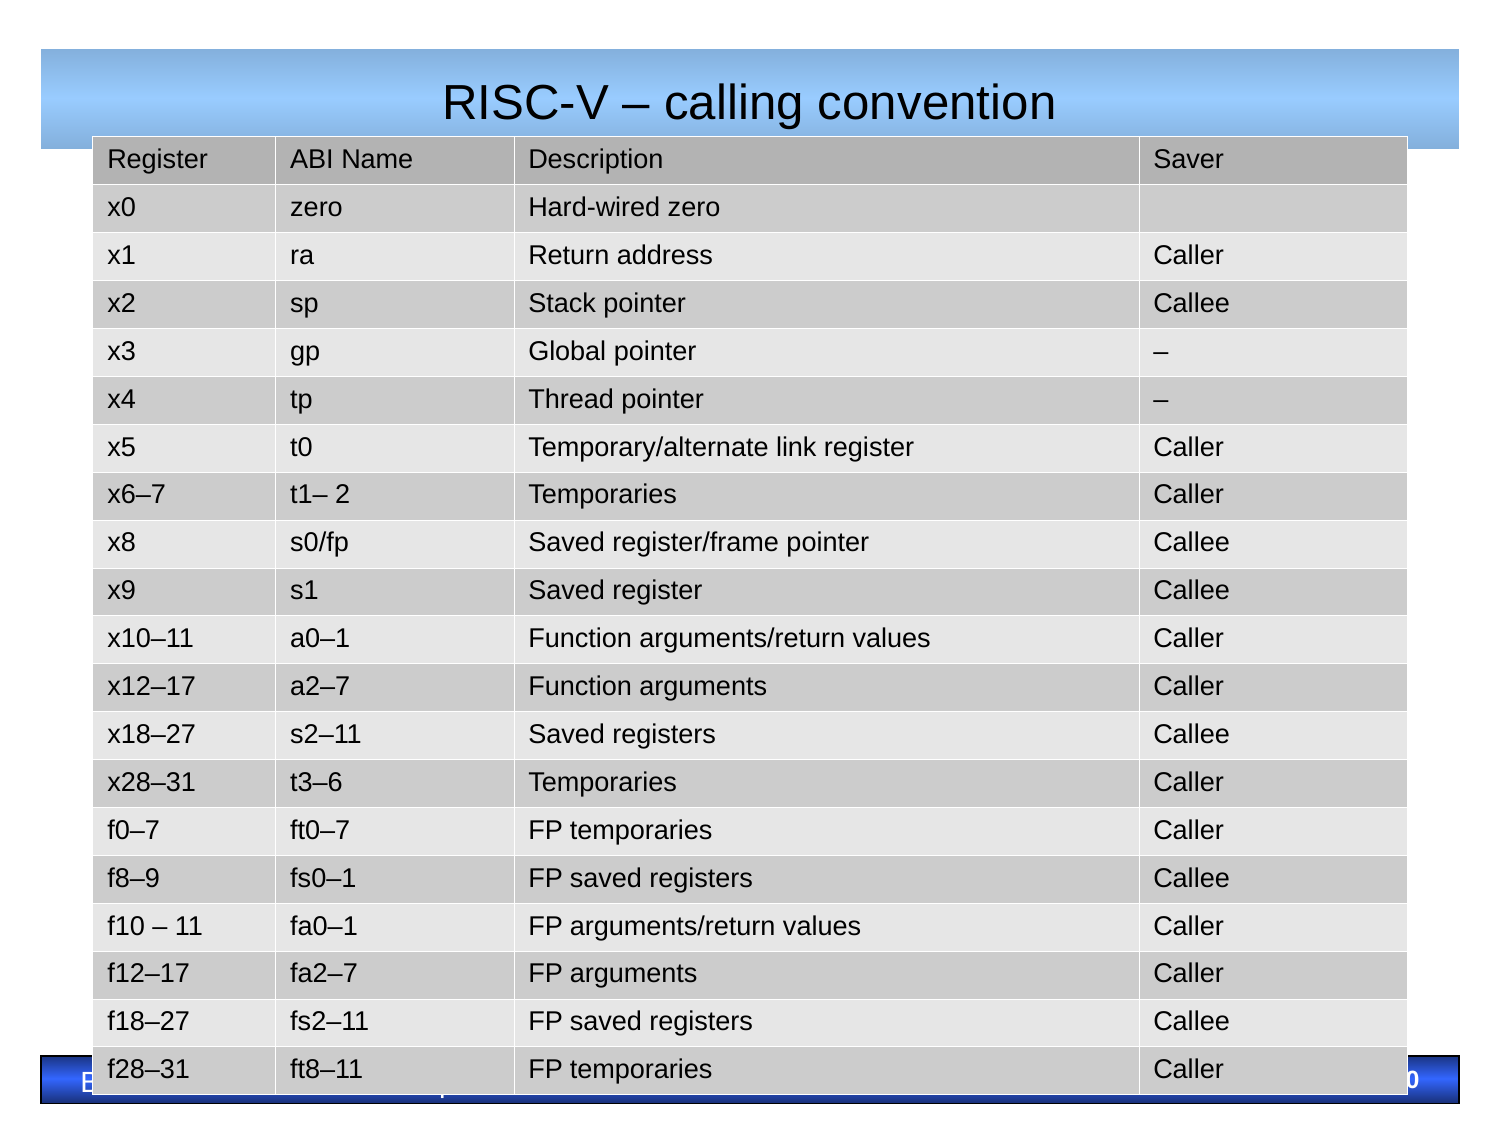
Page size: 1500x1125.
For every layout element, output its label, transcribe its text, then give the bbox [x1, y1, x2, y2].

table_cell x2 [93, 281, 275, 328]
table_cell x12–17 [93, 664, 275, 711]
table_cell Thread pointer [515, 377, 1139, 424]
table_cell FP saved registers [515, 1000, 1139, 1046]
table_cell x6–7 [93, 473, 275, 520]
table_cell Hard-wired zero [515, 185, 1139, 232]
table_header Description [515, 137, 1139, 184]
table_cell Caller [1140, 904, 1407, 951]
table_cell t1– 2 [276, 473, 514, 520]
table_cell Global pointer [515, 329, 1139, 376]
table_cell Temporaries [515, 473, 1139, 520]
table_cell x4 [93, 377, 275, 424]
table_cell FP arguments [515, 952, 1139, 999]
table_cell [1140, 185, 1407, 232]
table_cell Caller [1140, 952, 1407, 999]
table_cell fa0–1 [276, 904, 514, 951]
table_cell Caller [1140, 664, 1407, 711]
table_cell Temporaries [515, 760, 1139, 807]
table_cell t3–6 [276, 760, 514, 807]
table_cell Saved register/frame pointer [515, 521, 1139, 568]
table_cell s2–11 [276, 712, 514, 759]
table_cell fa2–7 [276, 952, 514, 999]
table_cell FP temporaries [515, 808, 1139, 855]
table_cell fs0–1 [276, 856, 514, 903]
table_cell Stack pointer [515, 281, 1139, 328]
table_cell f12–17 [93, 952, 275, 999]
table_cell x9 [93, 569, 275, 615]
table_cell FP arguments/return values [515, 904, 1139, 951]
table_cell Saved registers [515, 712, 1139, 759]
table_cell f10 – 11 [93, 904, 275, 951]
table_cell fs2–11 [276, 1000, 514, 1046]
table_cell x1 [93, 233, 275, 280]
table_cell Callee [1140, 521, 1407, 568]
table_cell Callee [1140, 1000, 1407, 1046]
table_cell tp [276, 377, 514, 424]
table_cell – [1140, 329, 1407, 376]
table_header ABI Name [276, 137, 514, 184]
table_cell Function arguments/return values [515, 616, 1139, 663]
table_cell Caller [1140, 473, 1407, 520]
table_cell Caller [1140, 425, 1407, 472]
table_cell ra [276, 233, 514, 280]
table_cell Return address [515, 233, 1139, 280]
table_cell FP saved registers [515, 856, 1139, 903]
table_cell s0/fp [276, 521, 514, 568]
table_cell f18–27 [93, 1000, 275, 1046]
table_cell Saved register [515, 569, 1139, 615]
table_cell f28–31 [93, 1047, 275, 1094]
table_cell a2–7 [276, 664, 514, 711]
table_cell x18–27 [93, 712, 275, 759]
title RISC-V – calling convention [41, 49, 1459, 149]
table_cell Caller [1140, 808, 1407, 855]
table_cell x0 [93, 185, 275, 232]
table_cell x5 [93, 425, 275, 472]
table_cell ft0–7 [276, 808, 514, 855]
table_cell f8–9 [93, 856, 275, 903]
table_cell x8 [93, 521, 275, 568]
table_cell s1 [276, 569, 514, 615]
table_cell x28–31 [93, 760, 275, 807]
table_cell Caller [1140, 1047, 1407, 1094]
table_cell Callee [1140, 712, 1407, 759]
table_header Saver [1140, 137, 1407, 184]
table_cell Function arguments [515, 664, 1139, 711]
table_cell x3 [93, 329, 275, 376]
table_cell sp [276, 281, 514, 328]
table_cell Temporary/alternate link register [515, 425, 1139, 472]
table_cell Caller [1140, 616, 1407, 663]
table_cell FP temporaries [515, 1047, 1139, 1094]
table_cell Caller [1140, 760, 1407, 807]
table_cell f0–7 [93, 808, 275, 855]
table_cell Callee [1140, 281, 1407, 328]
table_cell Callee [1140, 856, 1407, 903]
table_header Register [93, 137, 275, 184]
table_cell ft8–11 [276, 1047, 514, 1094]
table_cell a0–1 [276, 616, 514, 663]
table_cell Callee [1140, 569, 1407, 615]
table_cell t0 [276, 425, 514, 472]
table_cell gp [276, 329, 514, 376]
table_cell Caller [1140, 233, 1407, 280]
table_cell zero [276, 185, 514, 232]
table_cell – [1140, 377, 1407, 424]
table_cell x10–11 [93, 616, 275, 663]
